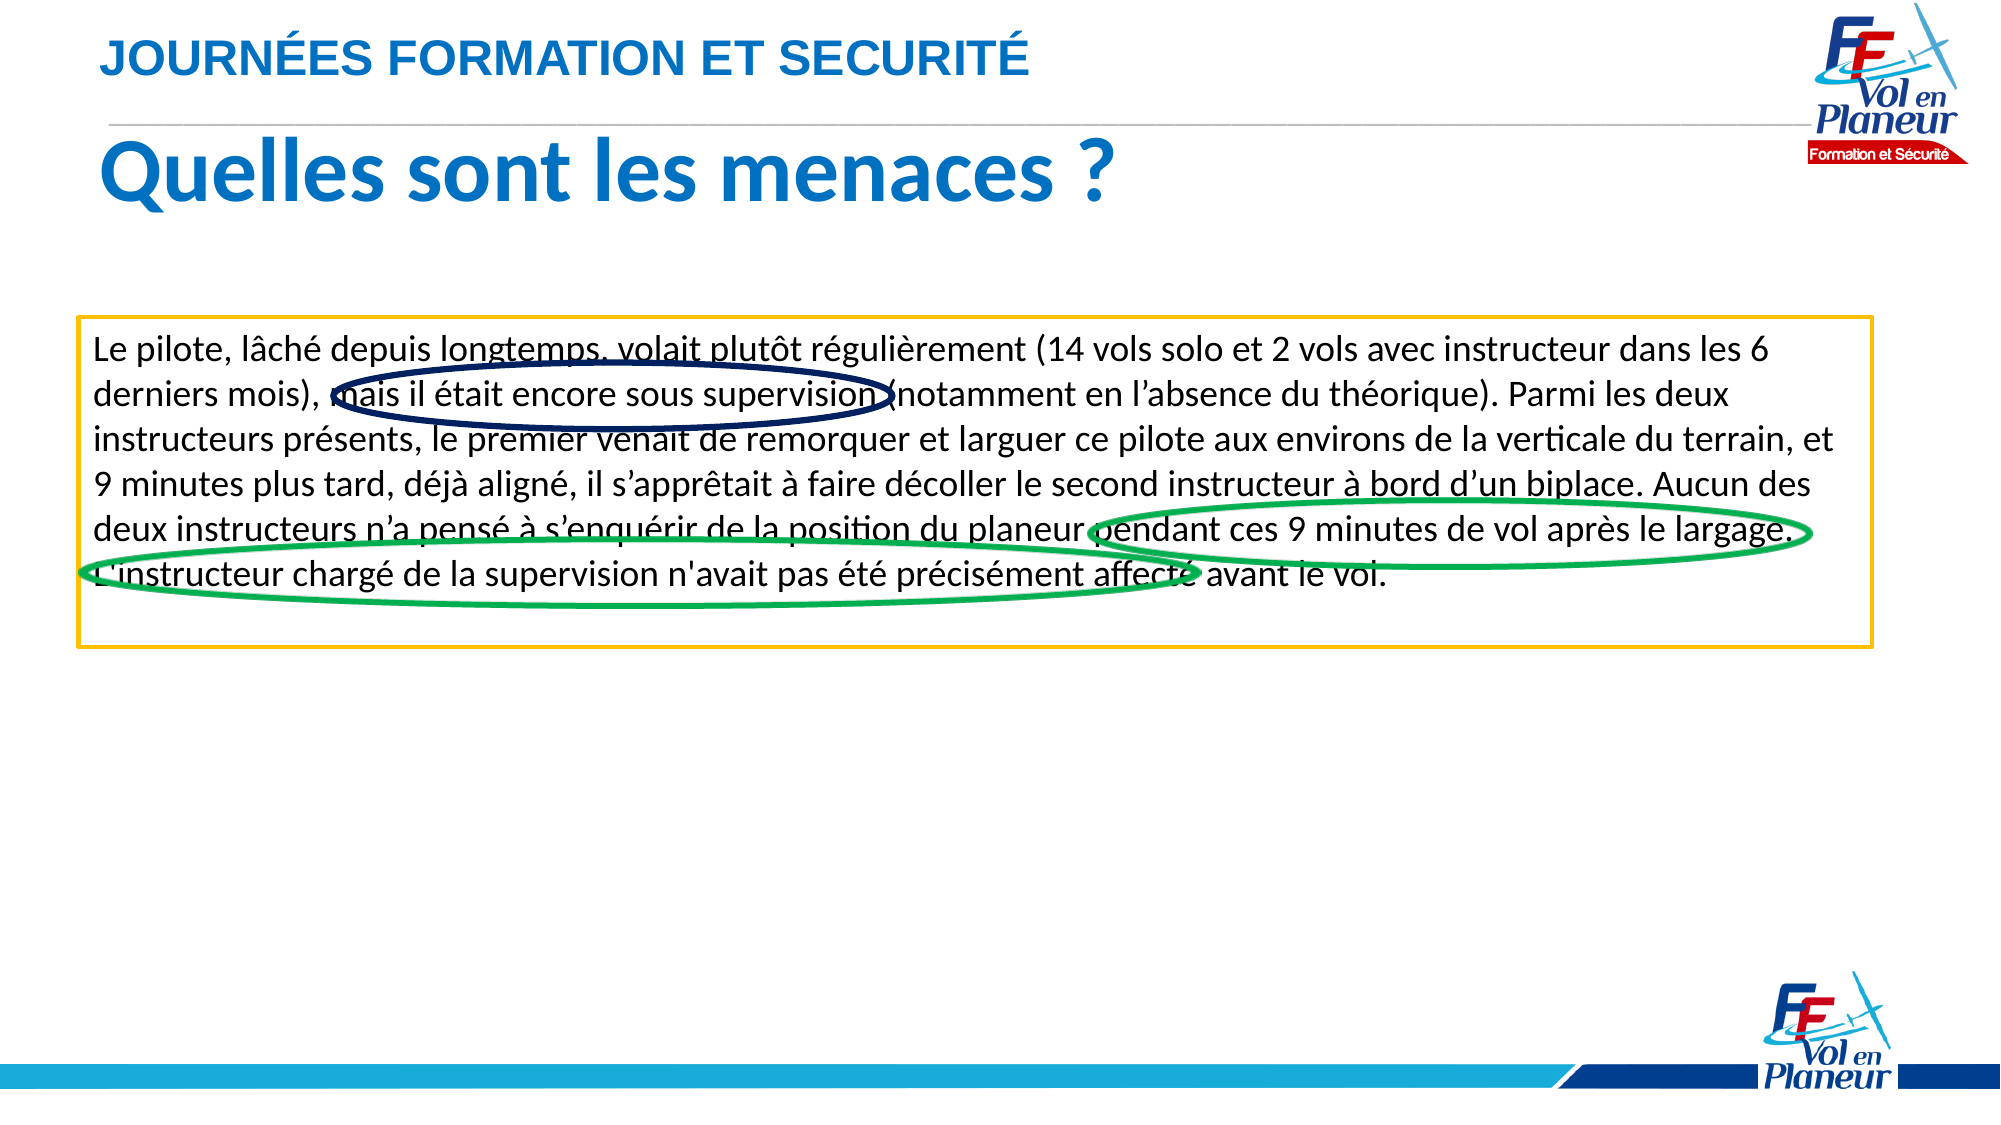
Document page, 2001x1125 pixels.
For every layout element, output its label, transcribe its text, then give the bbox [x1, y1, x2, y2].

picture [78, 497, 1813, 609]
list JOURNÉES FORMATION ET SECURITÉ [70, 24, 1547, 93]
text_box Le pilote, lâché depuis longtemps, volait plutôt régulièrement (14 vols solo et 2 vols avec instructeur dans les 6 derniers mois), mais il était encore sous supervision (notamment en l’absence du théorique). Parmi les deux instructeurs présents, le premier venait de remorquer et larguer ce pilote aux environs de la verticale du terrain, et 9 minutes plus tard, déjà aligné, il s’apprêtait à faire décoller le second instructeur à bord d’un biplace. Aucun des deux instructeurs n’a pensé à s’enquérir de la position du planeur pendant ces 9 minutes de vol après le largage. L'instructeur chargé de la supervision n'avait pas été précisément affecté avant le vol. [78, 317, 1873, 647]
text_box Quelles sont les menaces ? [84, 102, 1289, 227]
picture [1759, 2, 2000, 165]
picture [0, 959, 2000, 1125]
